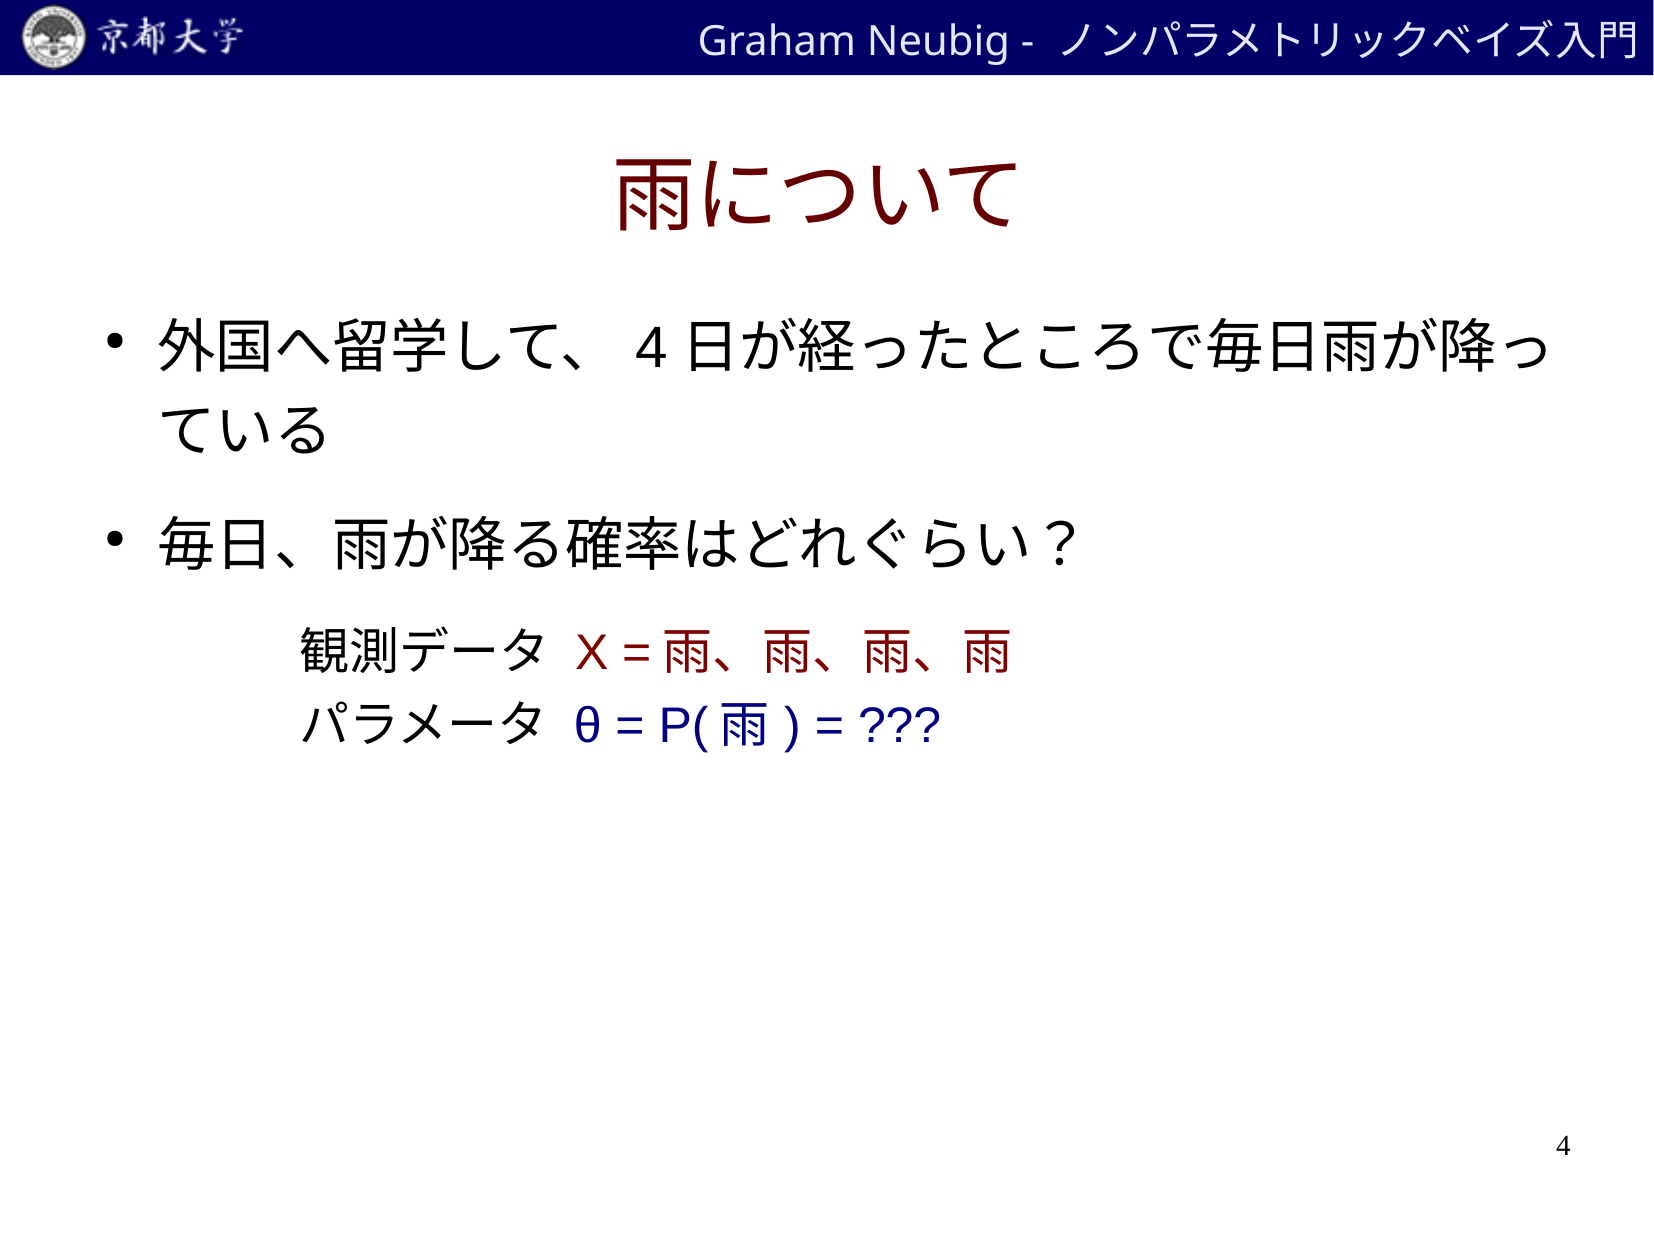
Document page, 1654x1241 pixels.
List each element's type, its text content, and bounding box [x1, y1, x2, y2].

picture [0, 0, 247, 70]
title 雨について [75, 100, 1564, 277]
list 外国へ留学して、4日が経ったところで毎日雨が降っている 毎日、雨が降る確率はどれぐらい？ 観測データ X =雨、雨、雨、雨 パラメータ θ = P(雨) = ??? [86, 300, 1576, 1104]
